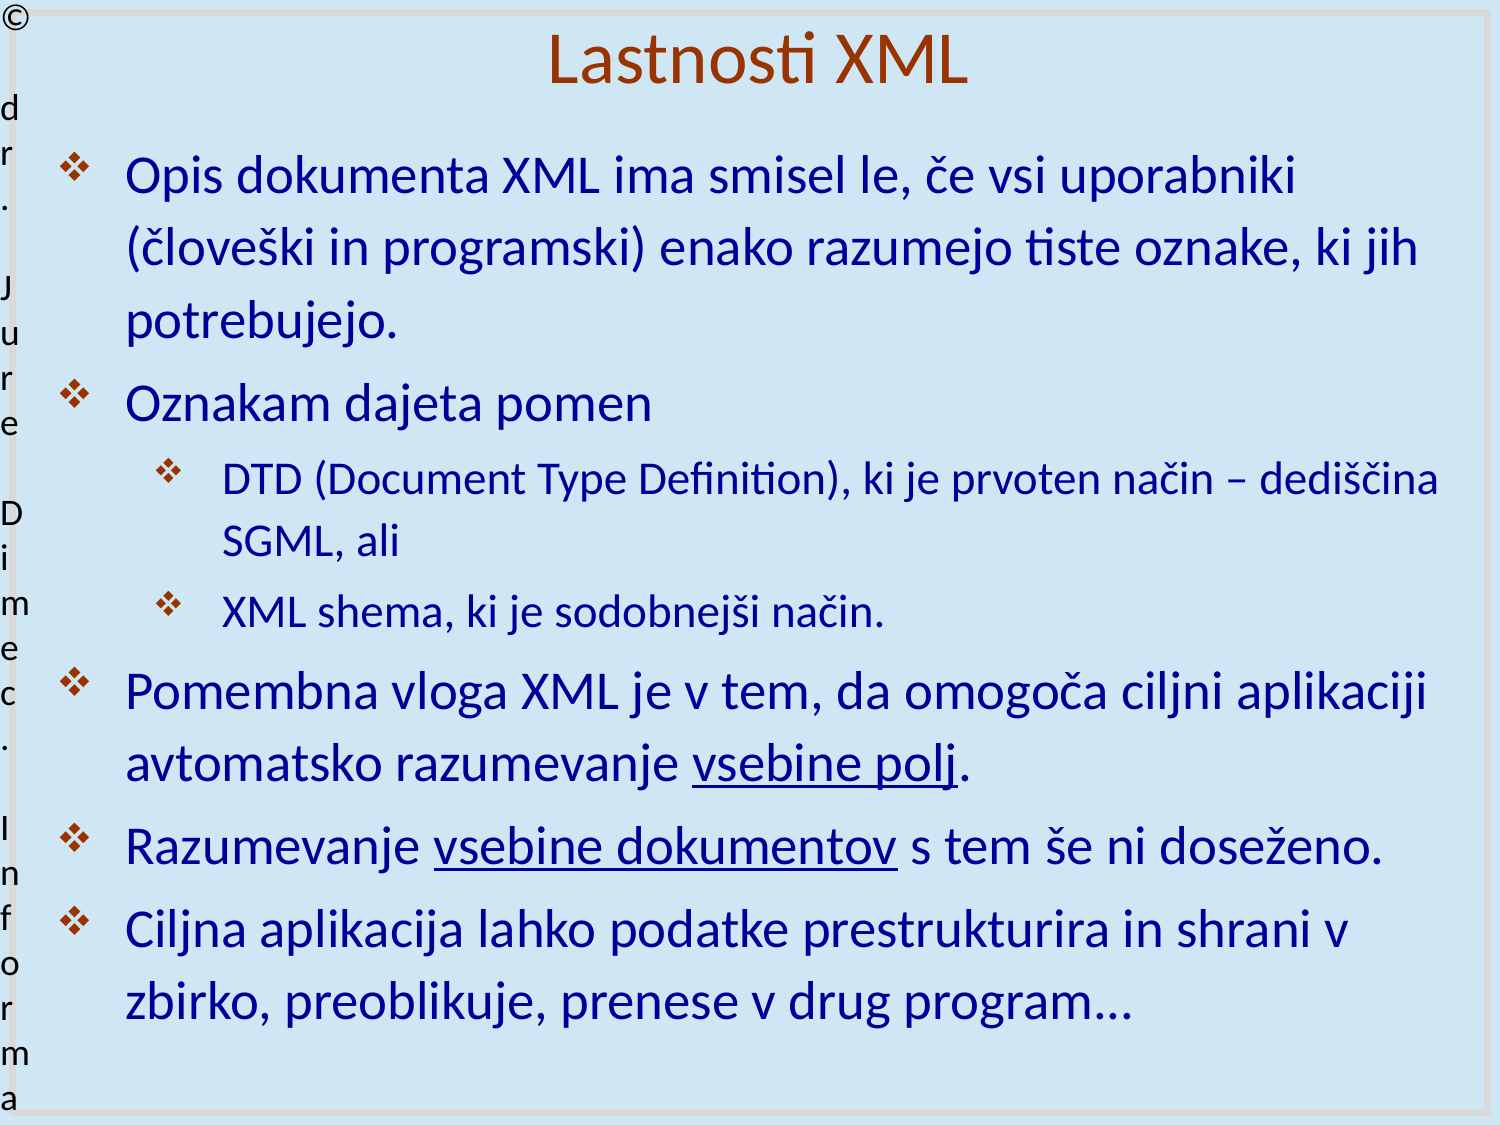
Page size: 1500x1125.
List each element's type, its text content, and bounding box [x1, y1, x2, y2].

list Opis dokumenta XML ima smisel le, če vsi uporabniki (človeški in programski) enako razumejo tiste oznake, ki jih potrebujejo. Oznakam dajeta pomen DTD (Document Type Definition), ki je prvoten način – dediščina SGML, ali XML shema, ki je sodobnejši način. Pomembna vloga XML je v tem, da omogoča ciljni aplikaciji avtomatsko razumevanje vsebine polj. Razumevanje vsebine dokumentov s tem še ni doseženo. Ciljna aplikacija lahko podatke prestrukturira in shrani v zbirko, preoblikuje, prenese v drug program... [41, 125, 1471, 1050]
title Lastnosti XML [50, 0, 1468, 107]
